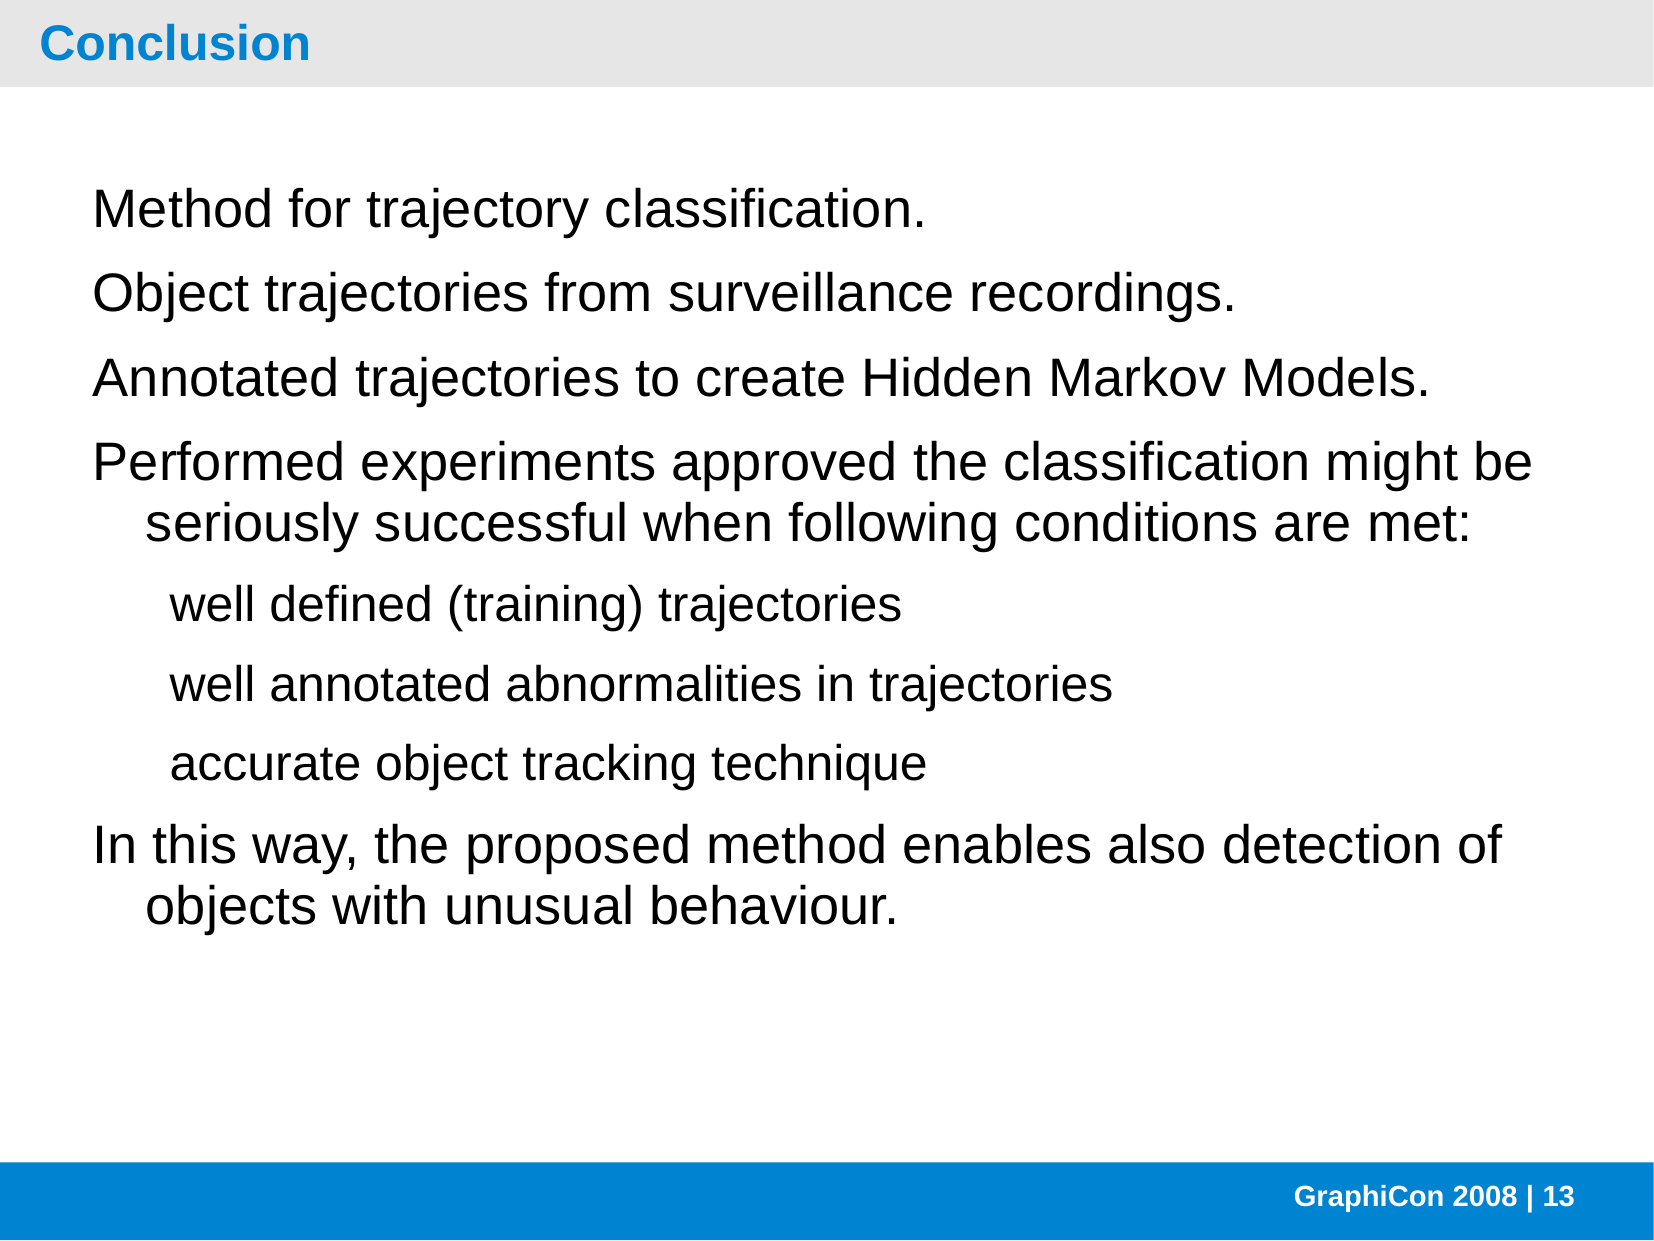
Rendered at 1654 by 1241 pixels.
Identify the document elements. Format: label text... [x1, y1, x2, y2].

list Method for trajectory classification. Object trajectories from surveillance recordings. Annotated trajectories to create Hidden Markov Models. Performed experiments approved the classification might be seriously successful when following conditions are met: well defined (training) trajectories well annotated abnormalities in trajectories accurate object tracking technique In this way, the proposed method enables also detection of objects with unusual behaviour. [75, 178, 1564, 1110]
title Conclusion [39, 5, 1615, 81]
